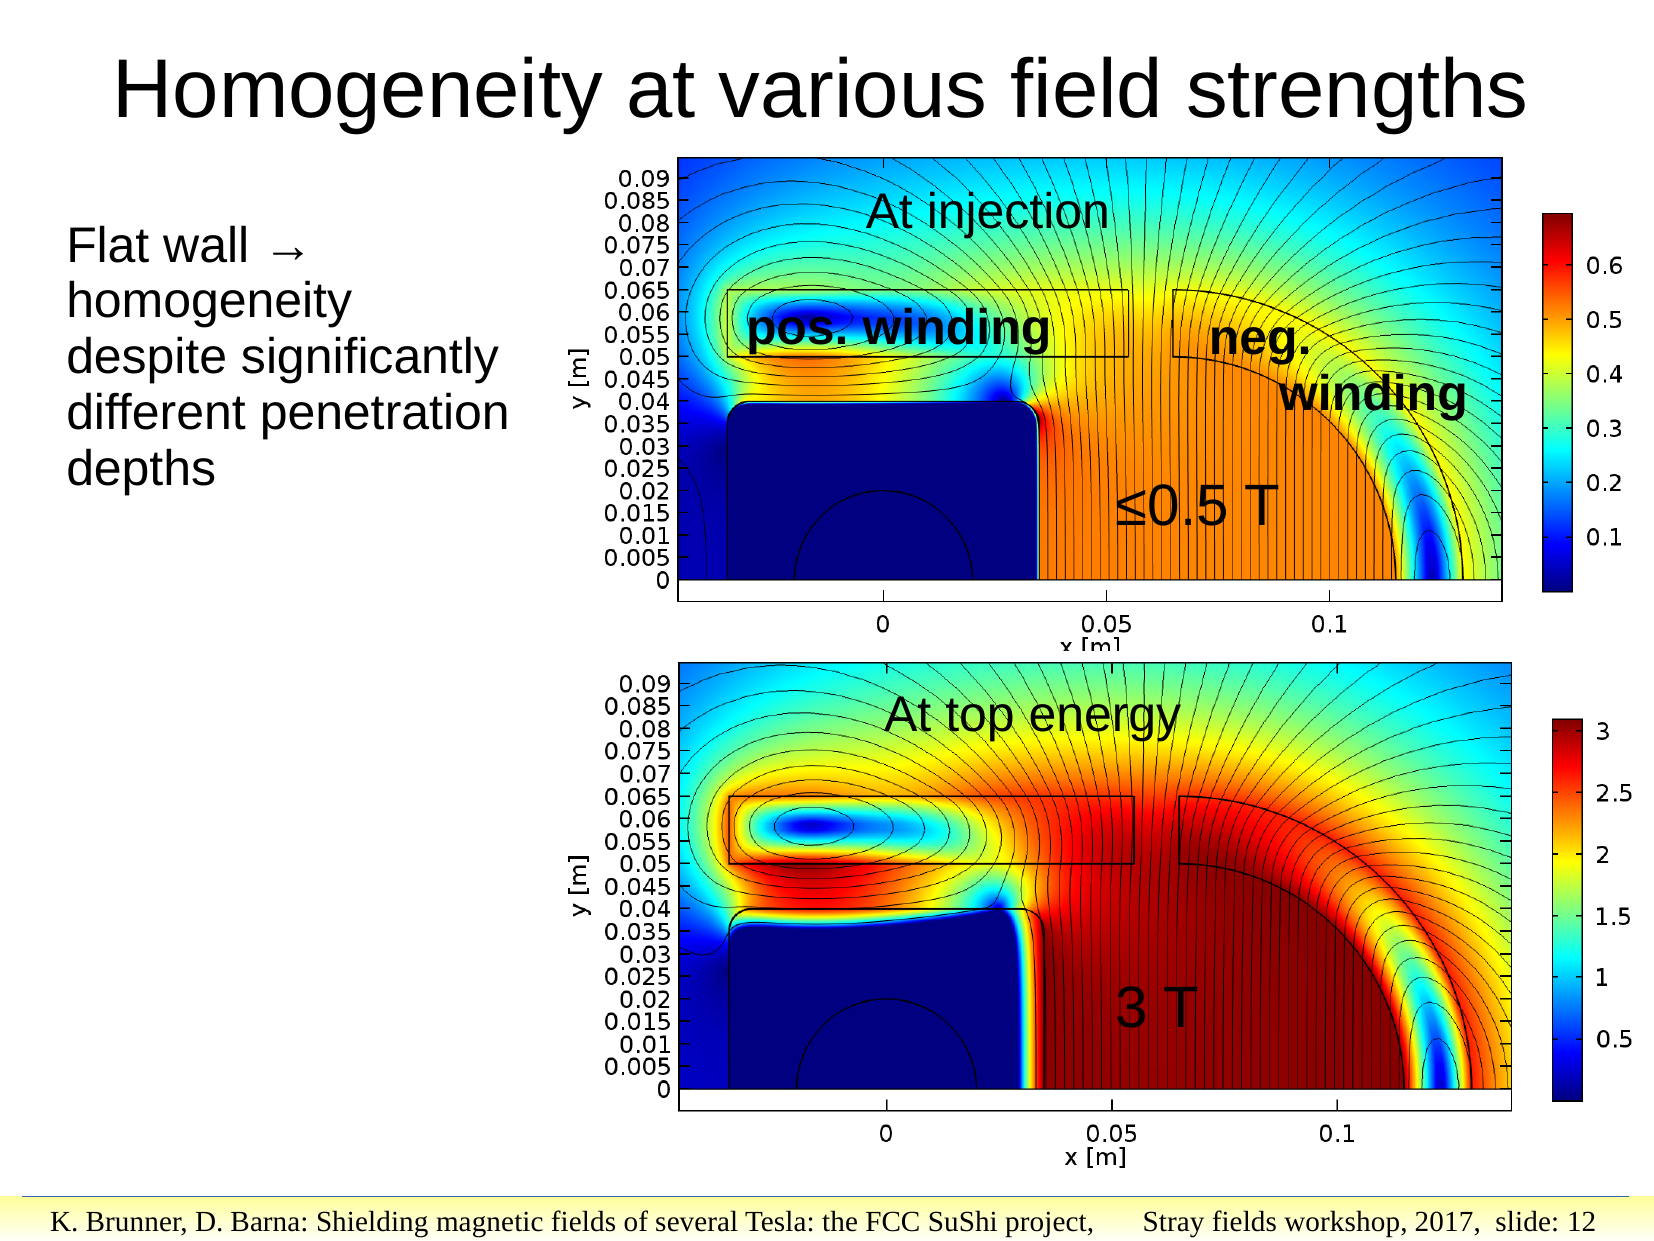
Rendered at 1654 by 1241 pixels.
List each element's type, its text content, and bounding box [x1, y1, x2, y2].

text_box At top energy [869, 678, 1241, 749]
text_box 3 T [1101, 966, 1309, 1047]
picture [563, 146, 1654, 1176]
text_box neg. winding [1194, 302, 1567, 429]
text_box ≤0.5 T [1101, 465, 1309, 545]
text_box Flat wall → homogeneity despite significantly different penetration depths [51, 209, 532, 680]
title Homogeneity at various field strengths [77, 31, 1566, 148]
text_box At injection [851, 176, 1223, 247]
text_box pos. winding [731, 292, 1104, 363]
